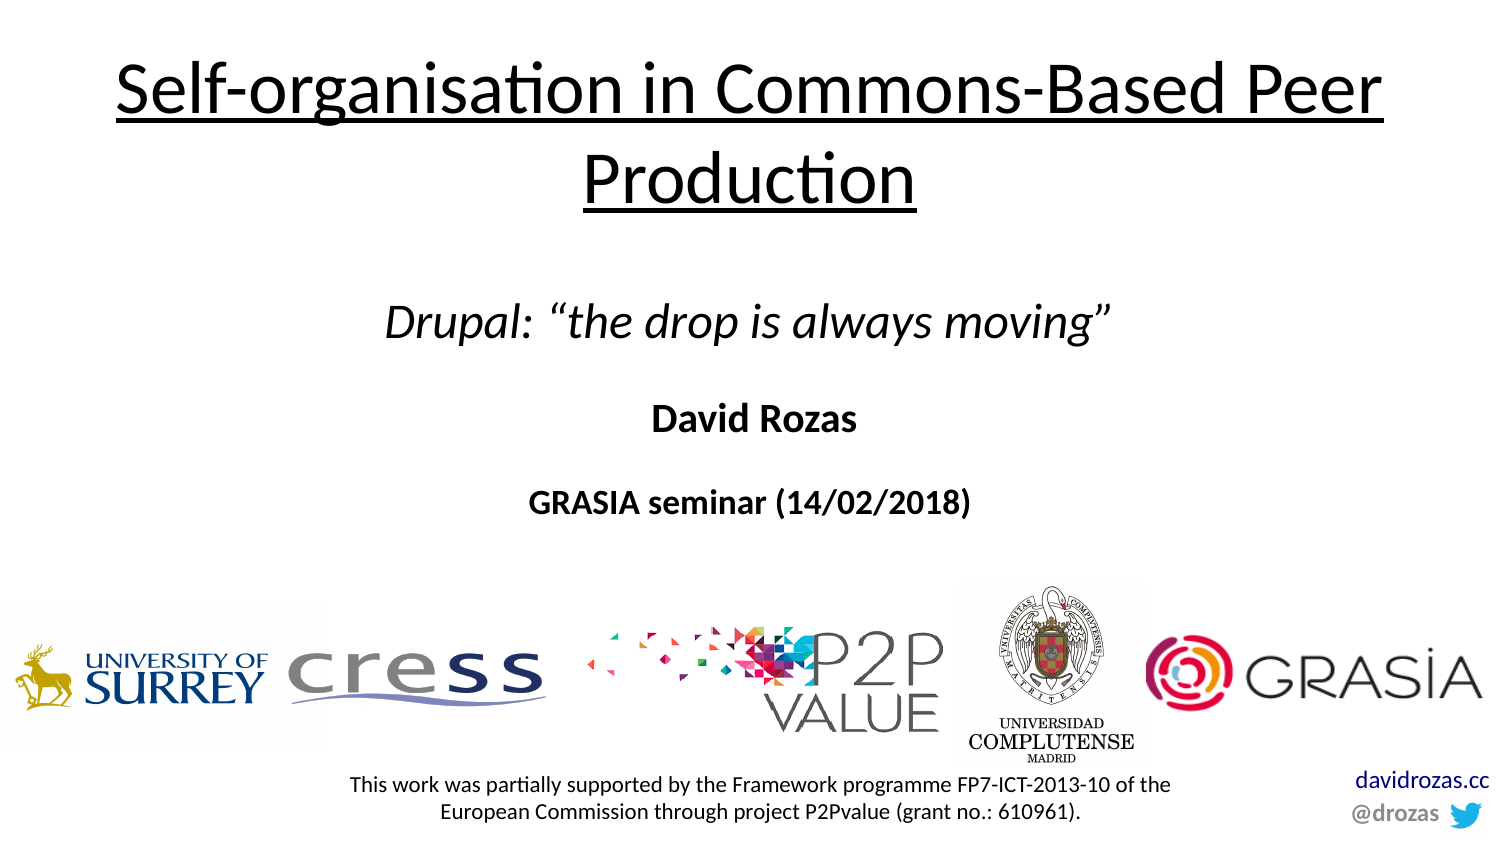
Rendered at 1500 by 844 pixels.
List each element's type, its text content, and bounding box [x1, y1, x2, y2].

text_box davidrozas.cc [1340, 761, 1500, 802]
list GRASIA seminar (14/02/2018) [51, 463, 1449, 610]
picture [1443, 802, 1489, 838]
text_box David Rozas [128, 375, 1380, 470]
picture [564, 617, 951, 739]
title Self-organisation in Commons-Based Peer Production Drupal: “the drop is always moving” [51, 23, 1449, 117]
picture [957, 581, 1489, 768]
picture [0, 603, 550, 751]
text_box This work was partially supported by the Framework programme FP7-ICT-2013-10 of the European Commission through project P2Pvalue (grant no.: 610961). [312, 759, 1211, 835]
text_box @drozas [1330, 793, 1443, 829]
